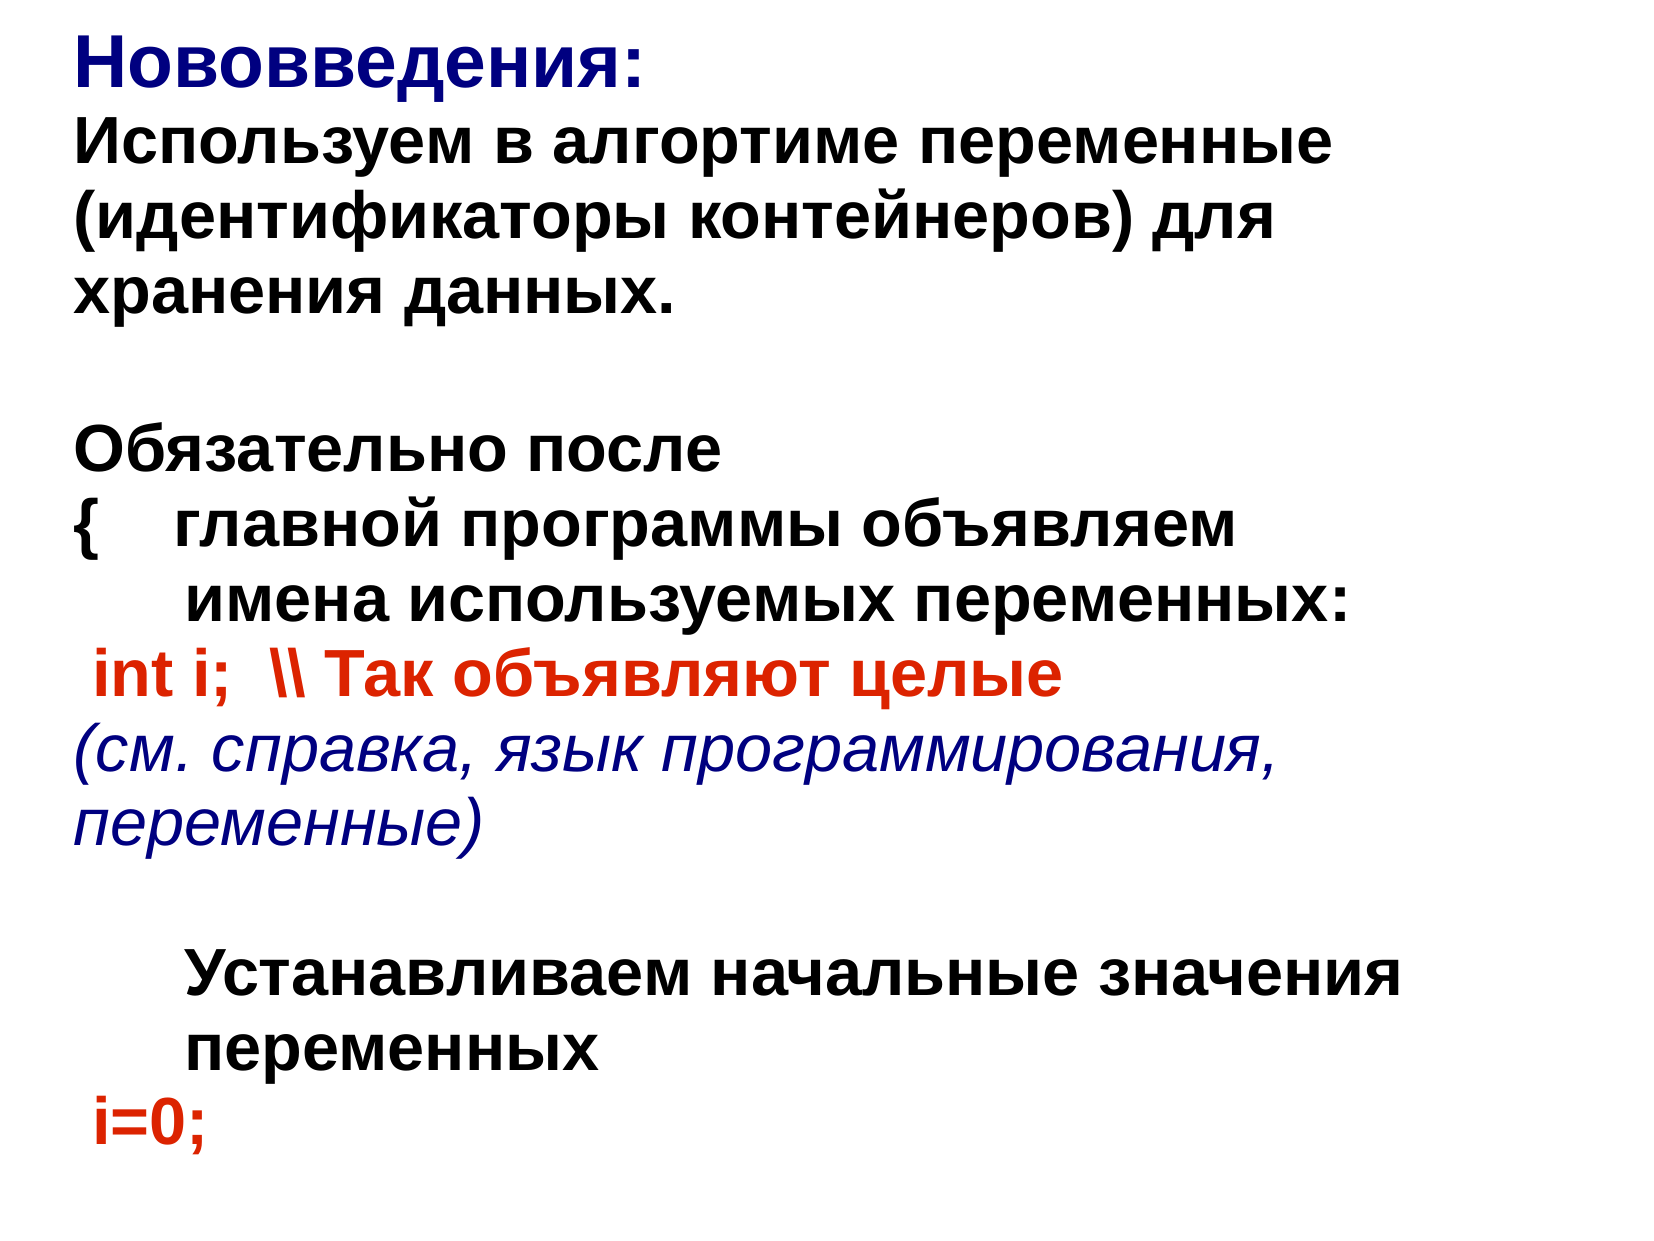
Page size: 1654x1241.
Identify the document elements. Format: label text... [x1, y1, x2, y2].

text_box Нововведения: Используем в алгортиме переменные (идентификаторы контейнеров) для хранения данных. Обязательно после { главной программы объявляем имена используемых переменных: int i; \\ Так объявляют целые (см. справка, язык программирования, переменные) Устанавливаем начальные значения переменных i=0; [59, 11, 1595, 1167]
